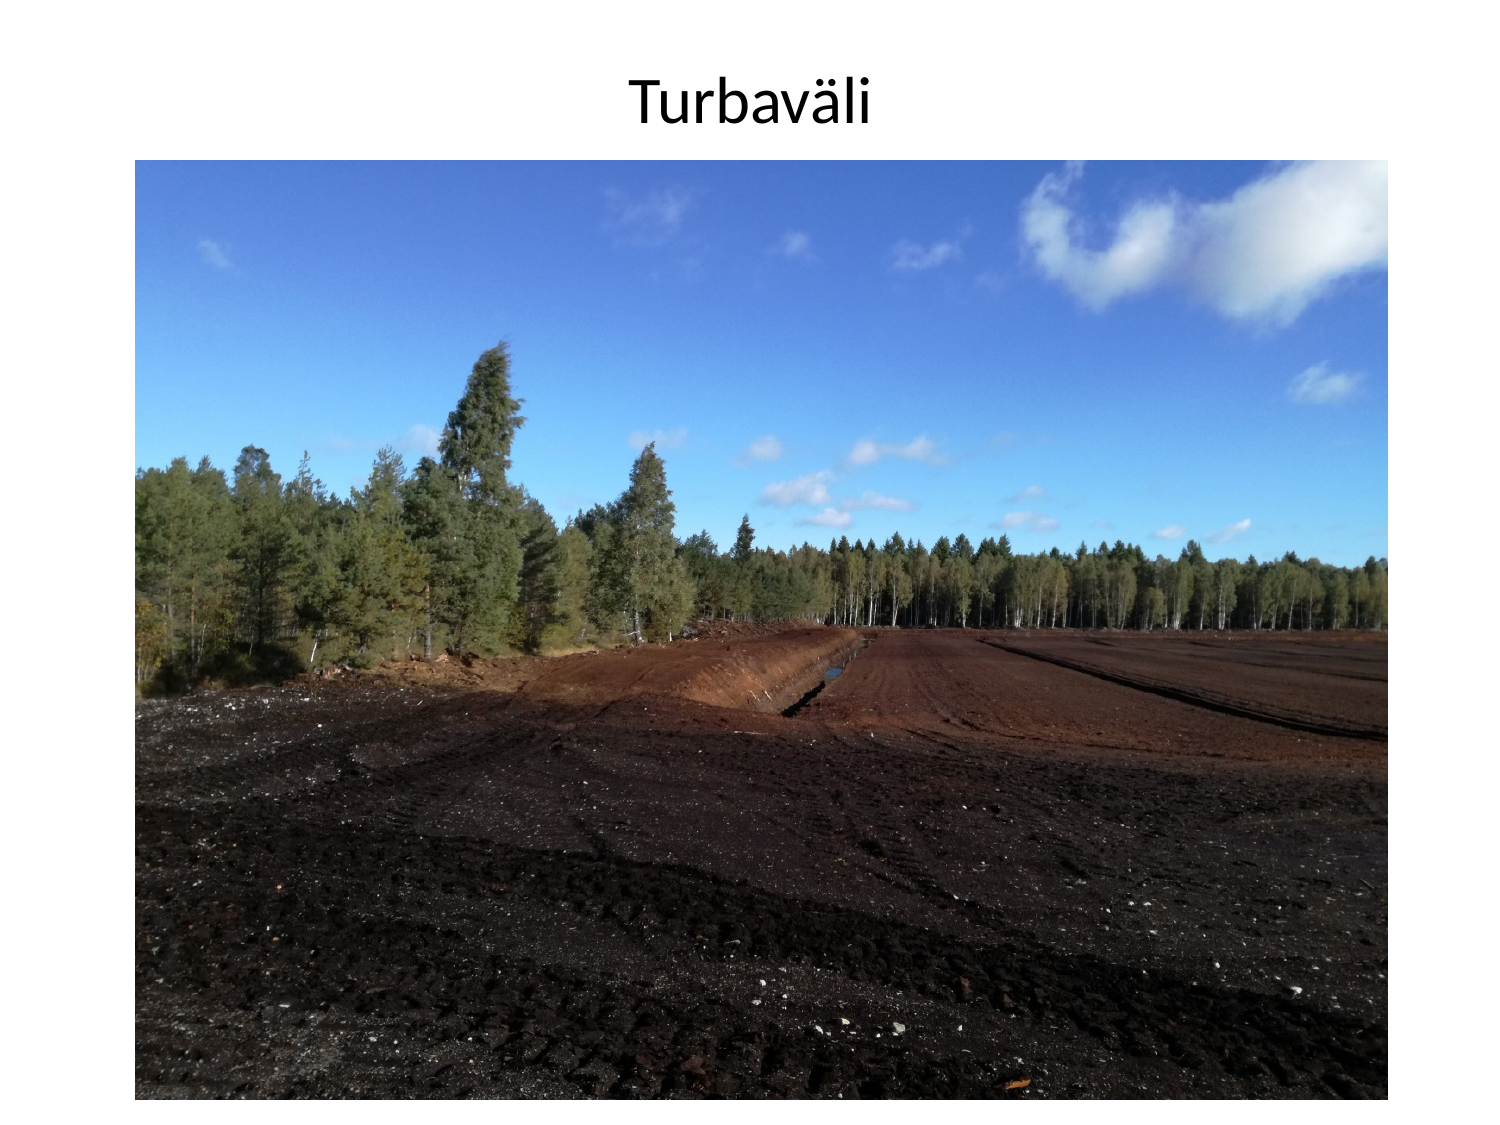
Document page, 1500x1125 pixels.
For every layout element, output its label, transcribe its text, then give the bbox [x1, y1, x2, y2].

picture [135, 160, 1388, 1100]
title Turbaväli [76, 45, 1426, 150]
